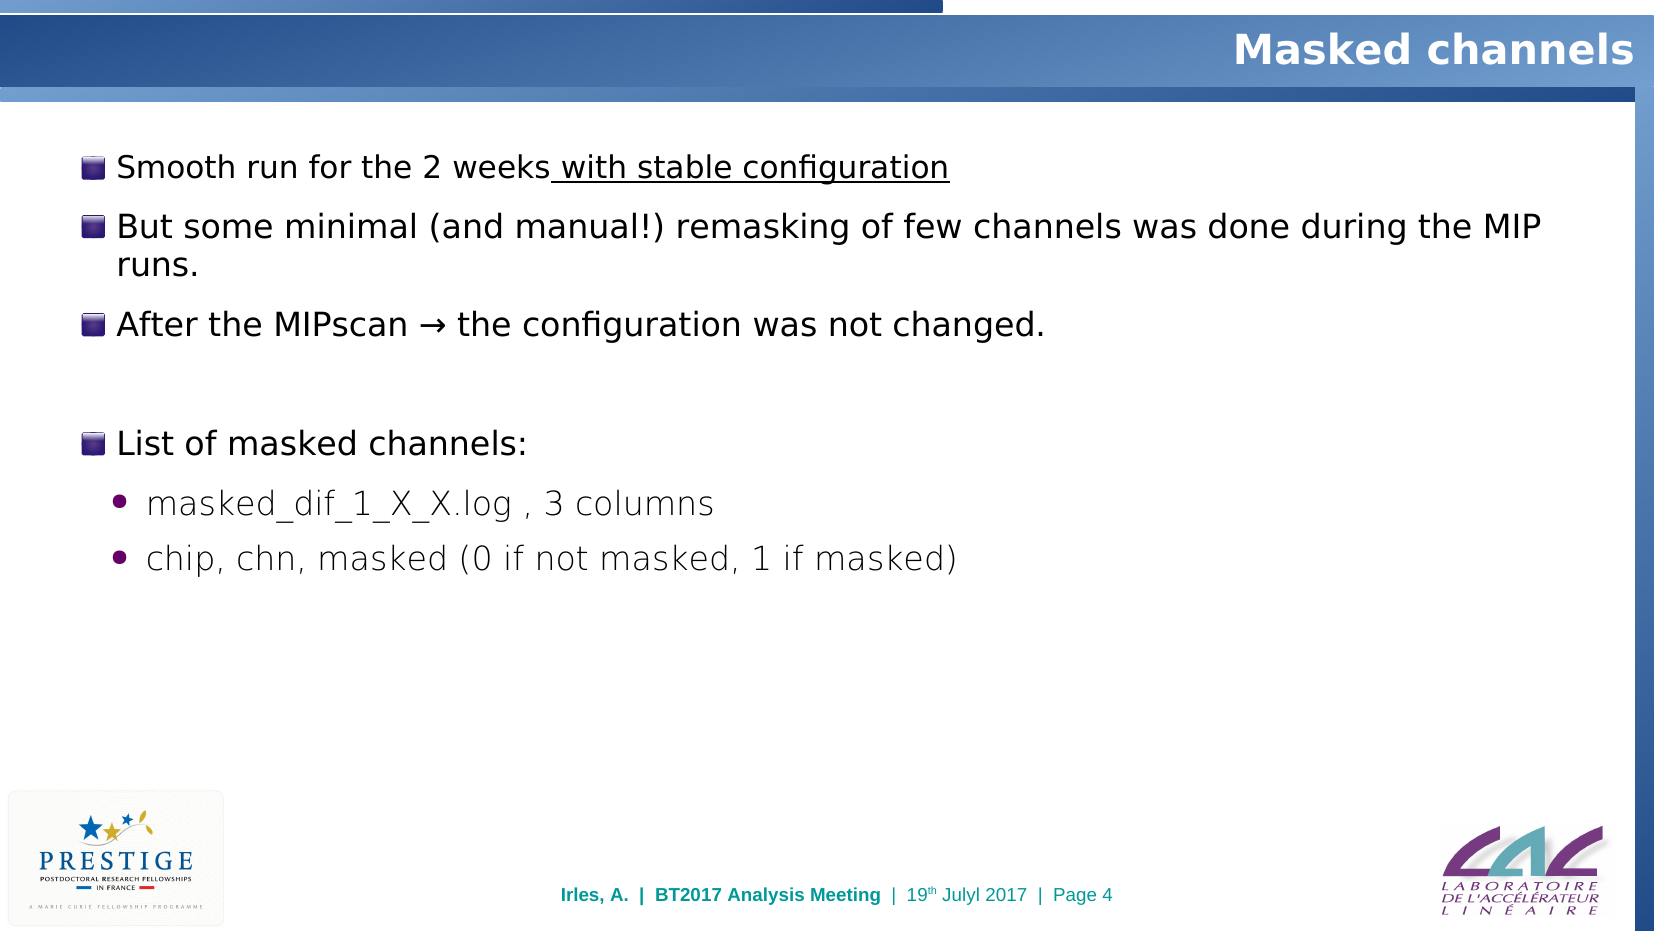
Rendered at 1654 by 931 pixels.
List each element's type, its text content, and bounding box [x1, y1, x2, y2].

picture [5, 788, 226, 928]
picture [1439, 823, 1615, 917]
list Smooth run for the 2 weeks with stable configuration But some minimal (and manual!) remasking of few channels was done during the MIP runs. After the MIPscan → the configuration was not changed. List of masked channels: masked_dif_1_X_X.log , 3 columns chip, chn, masked (0 if not masked, 1 if masked) [75, 150, 1592, 751]
title Masked channels [30, 13, 1636, 86]
